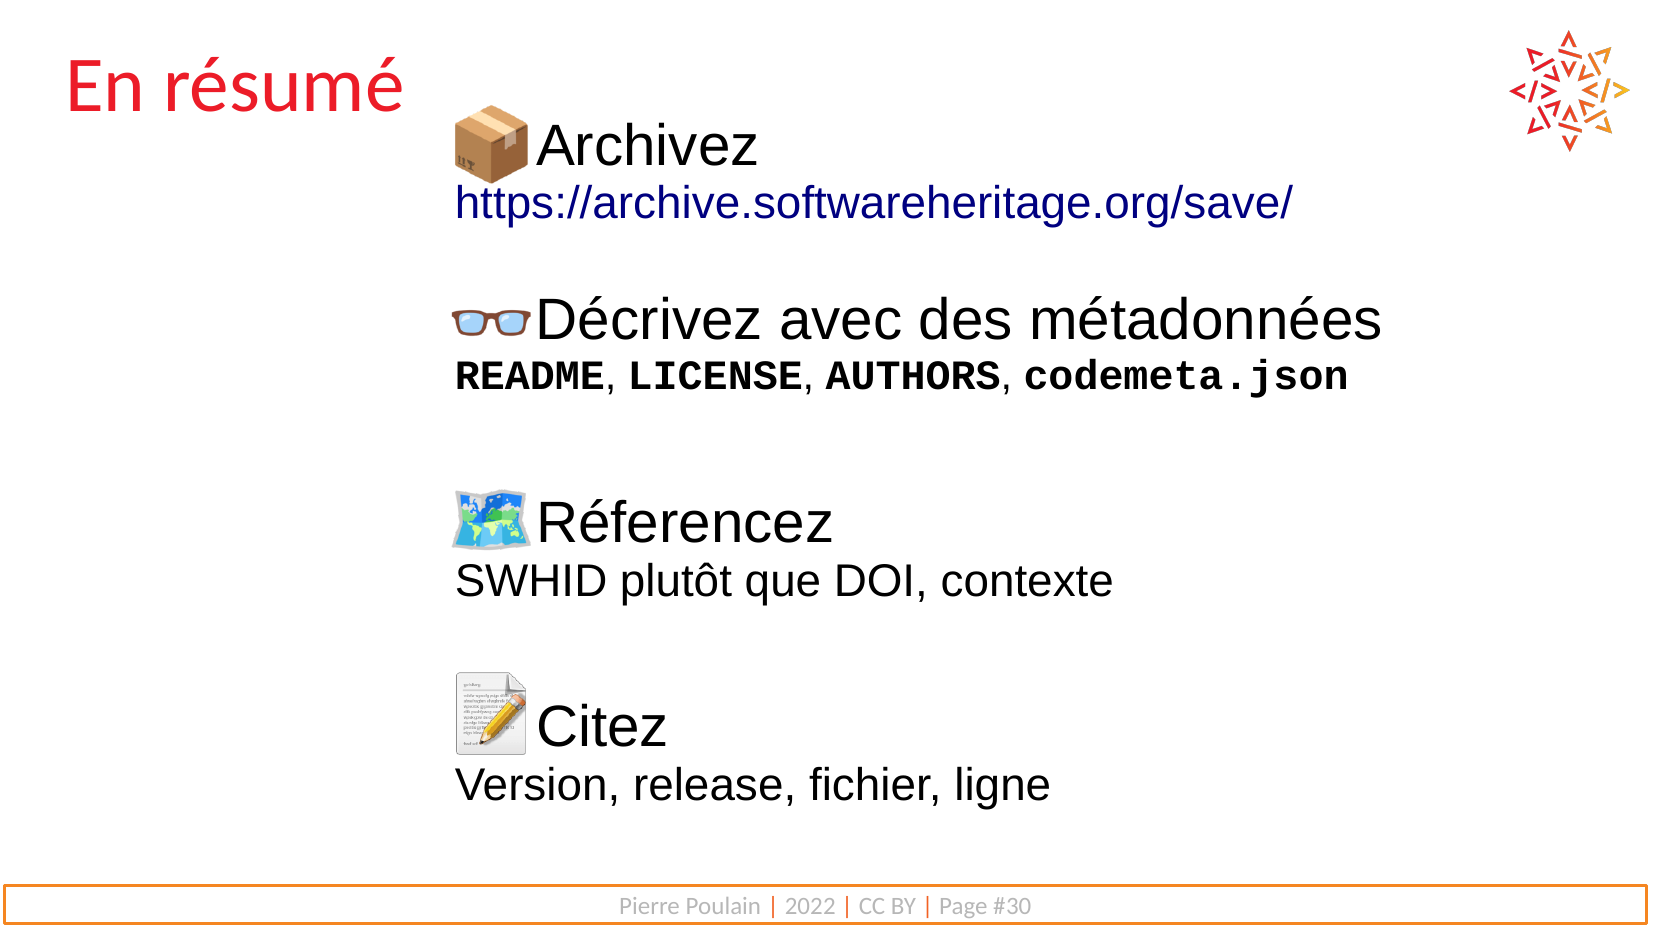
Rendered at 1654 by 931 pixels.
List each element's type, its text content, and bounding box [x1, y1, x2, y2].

title En résumé [64, 13, 1554, 169]
picture [449, 671, 533, 755]
list Archivez https://archive.softwareheritage.org/save/ Décrivez avec des métadonnées README, LICENSE, AUTHORS, codemeta.json Réferencez SWHID plutôt que DOI, contexte Citez Version, release, fichier, ligne [454, 112, 1424, 931]
picture [449, 478, 533, 562]
picture [449, 102, 533, 186]
picture [449, 281, 533, 364]
picture [1554, 30, 1630, 152]
